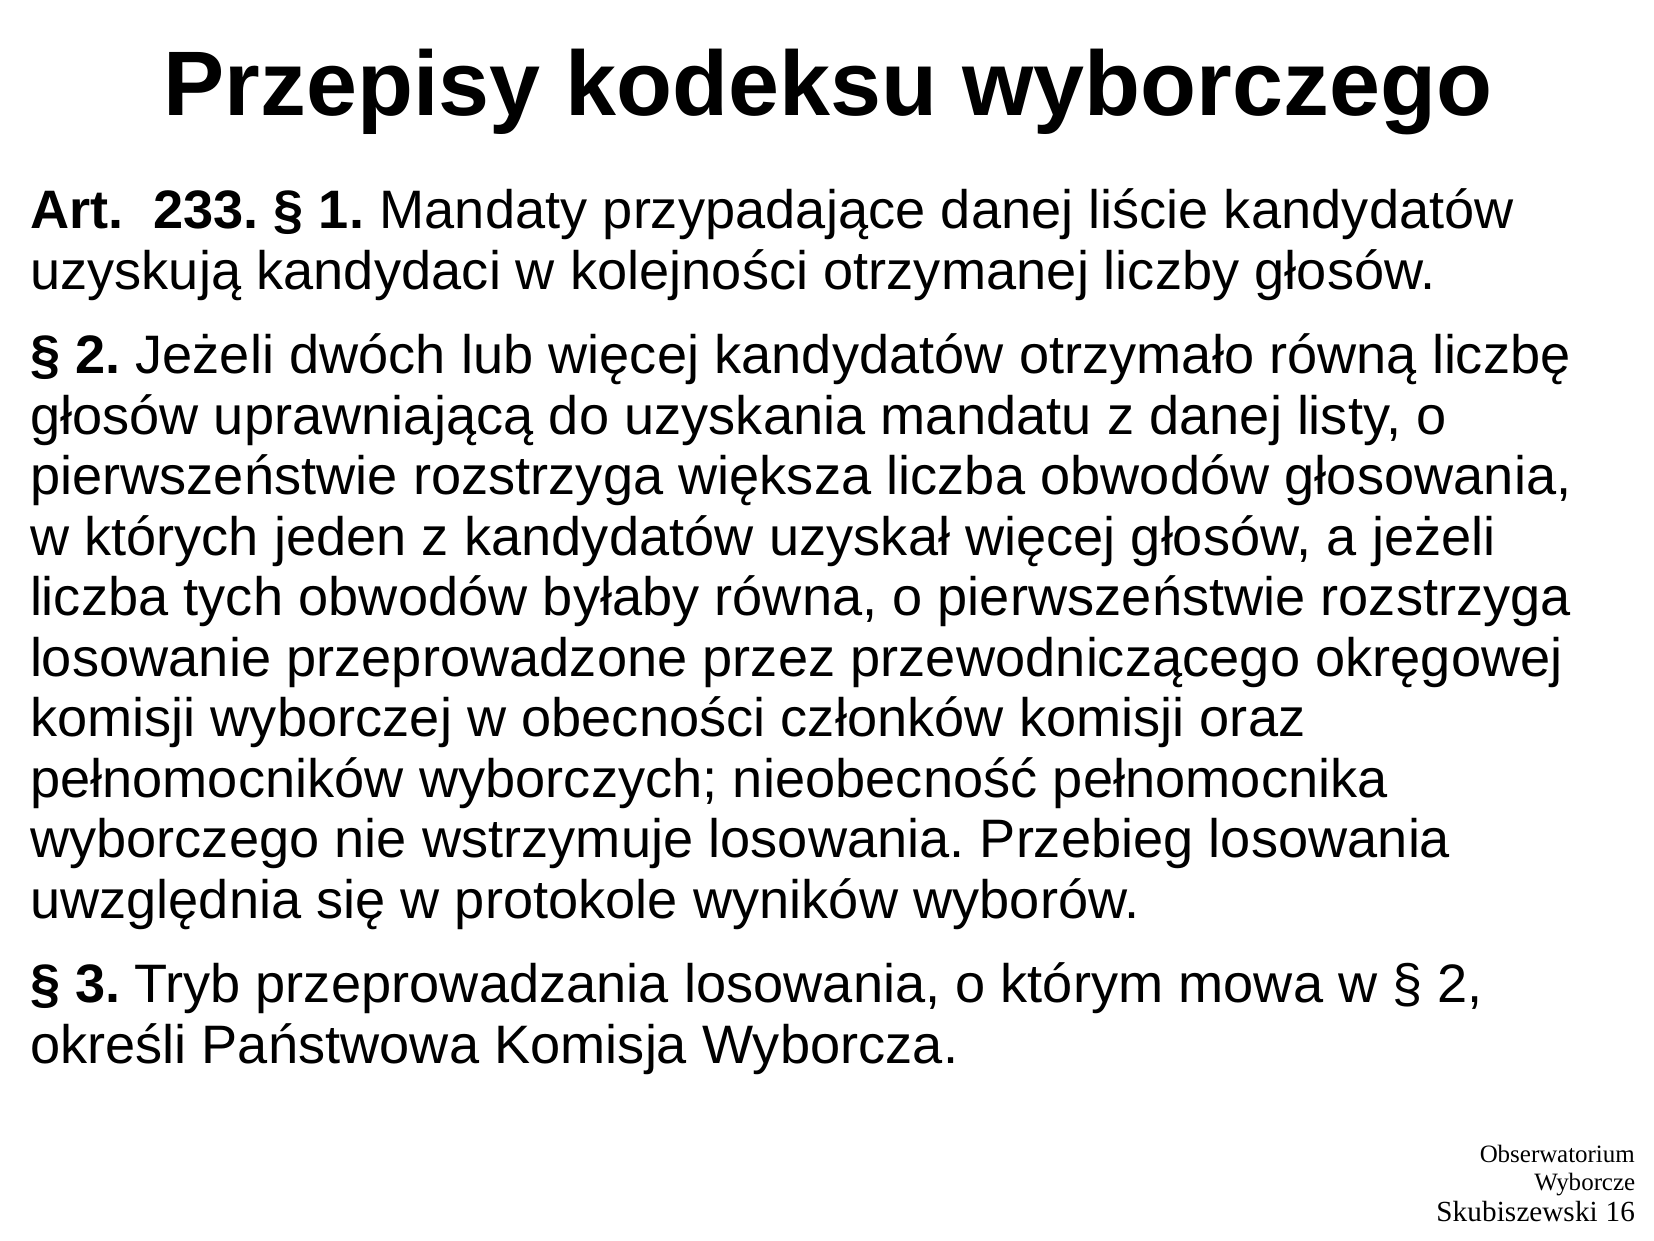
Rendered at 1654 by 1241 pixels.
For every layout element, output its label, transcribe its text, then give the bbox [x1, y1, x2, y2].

list Art. 233. § 1. Mandaty przypadające danej liście kandydatów uzyskują kandydaci w kolejności otrzymanej liczby głosów. § 2. Jeżeli dwóch lub więcej kandydatów otrzymało równą liczbę głosów uprawniającą do uzyskania mandatu z danej listy, o pierwszeństwie rozstrzyga większa liczba obwodów głosowania, w których jeden z kandydatów uzyskał więcej głosów, a jeżeli liczba tych obwodów byłaby równa, o pierwszeństwie rozstrzyga losowanie przeprowadzone przez przewodniczącego okręgowej komisji wyborczej w obecności członków komisji oraz pełnomocników wyborczych; nieobecność pełnomocnika wyborczego nie wstrzymuje losowania. Przebieg losowania uwzględnia się w protokole wyników wyborów. § 3. Tryb przeprowadzania losowania, o którym mowa w § 2, określi Państwowa Komisja Wyborcza. [30, 180, 1583, 1241]
title Przepisy kodeksu wyborczego [84, 32, 1573, 180]
